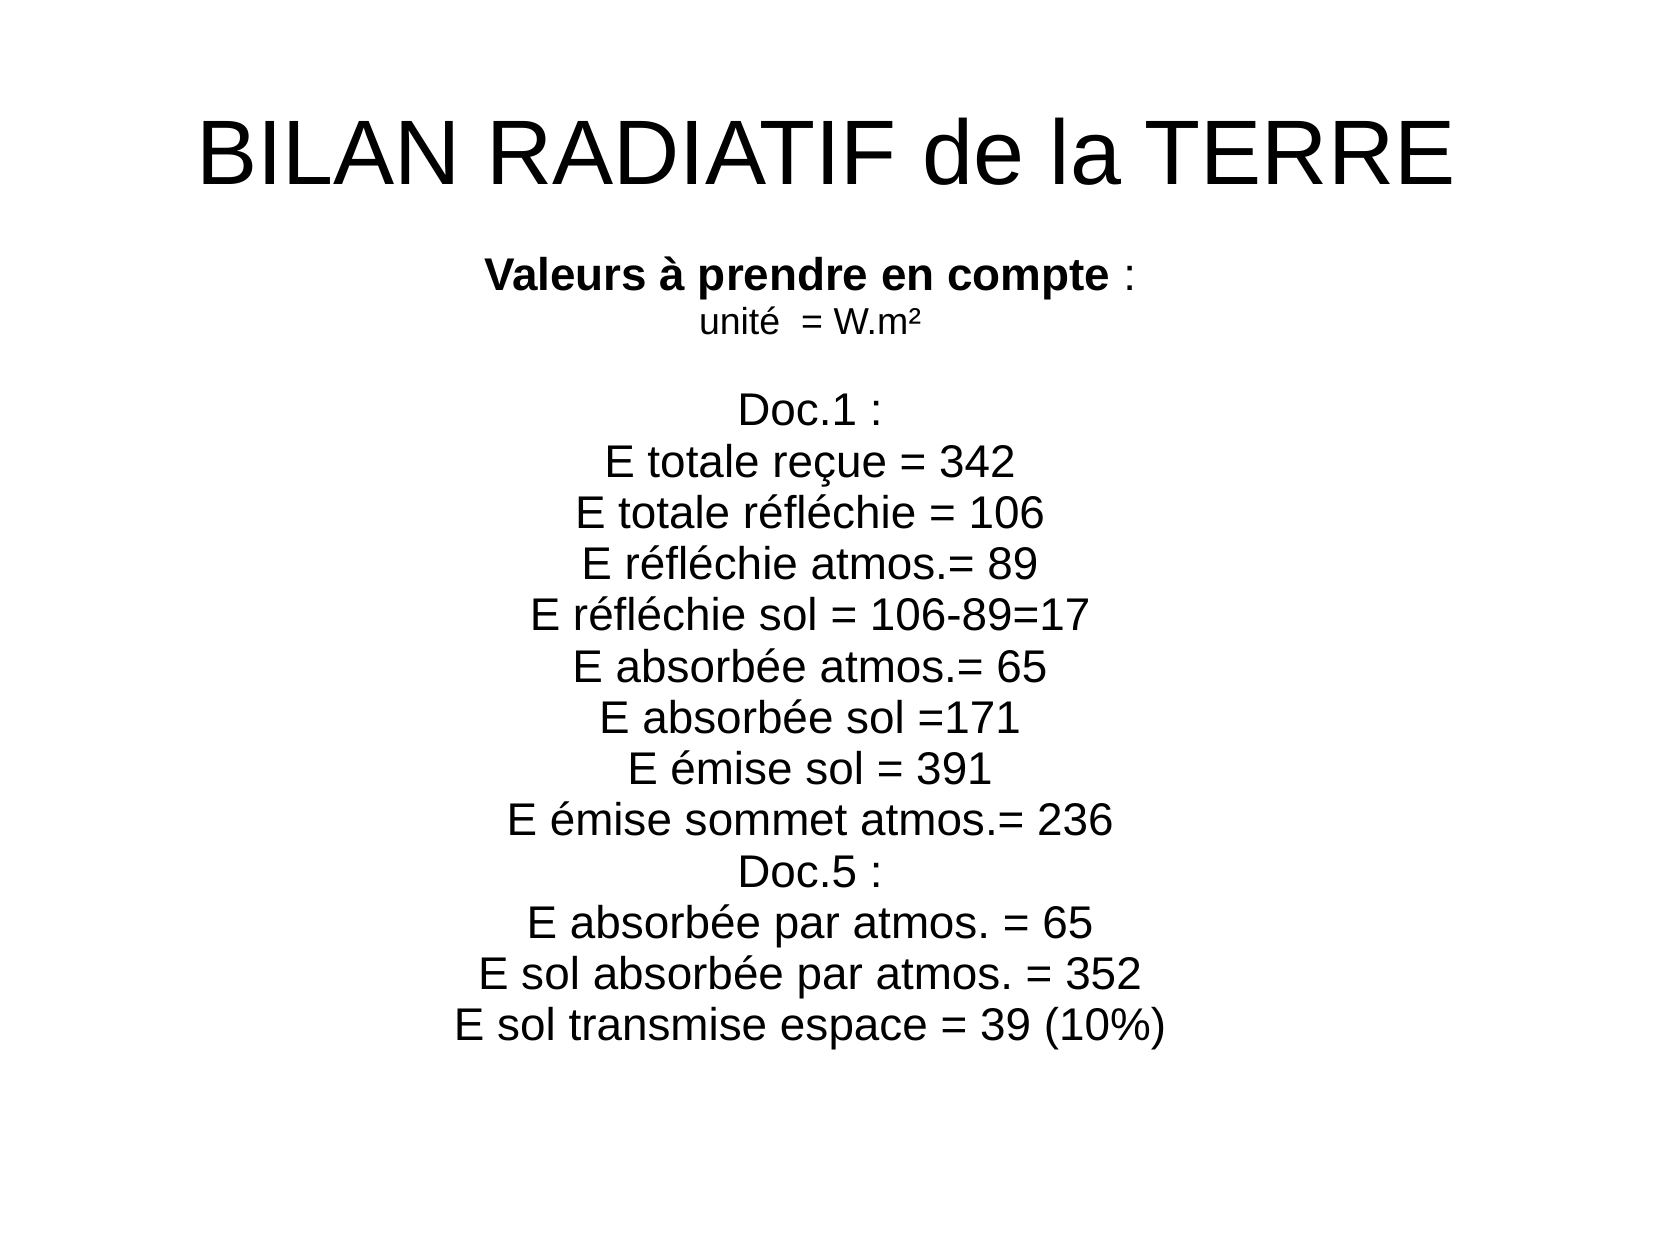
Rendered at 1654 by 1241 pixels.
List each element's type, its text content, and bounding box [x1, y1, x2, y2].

title BILAN RADIATIF de la TERRE [82, 49, 1571, 257]
subtitle Valeurs à prendre en compte : unité = W.m² Doc.1 : E totale reçue = 342 E totale réfléchie = 106 E réfléchie atmos.= 89 E réfléchie sol = 106-89=17 E absorbée atmos.= 65 E absorbée sol =171 E émise sol = 391 E émise sommet atmos.= 236 Doc.5 : E absorbée par atmos. = 65 E sol absorbée par atmos. = 352 E sol transmise espace = 39 (10%) [82, 248, 1538, 1051]
